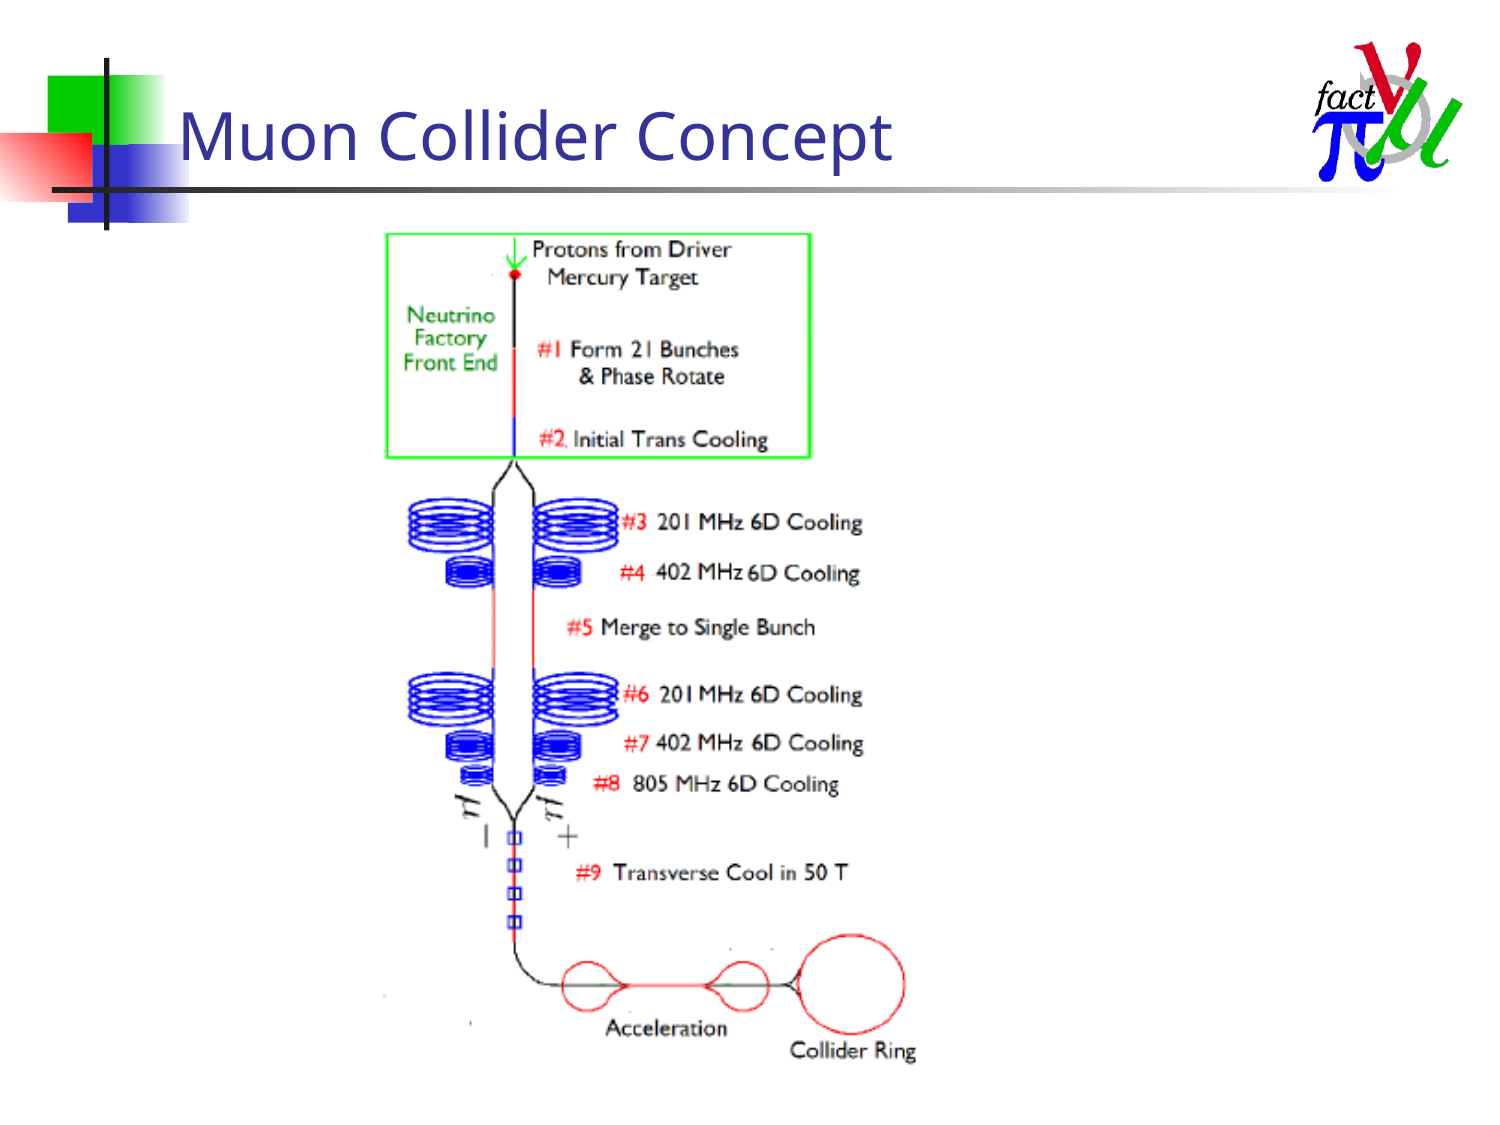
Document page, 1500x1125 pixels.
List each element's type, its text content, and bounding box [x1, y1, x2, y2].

title Muon Collider Concept [162, 0, 1441, 188]
picture [341, 204, 975, 1087]
picture [1441, 41, 1463, 188]
